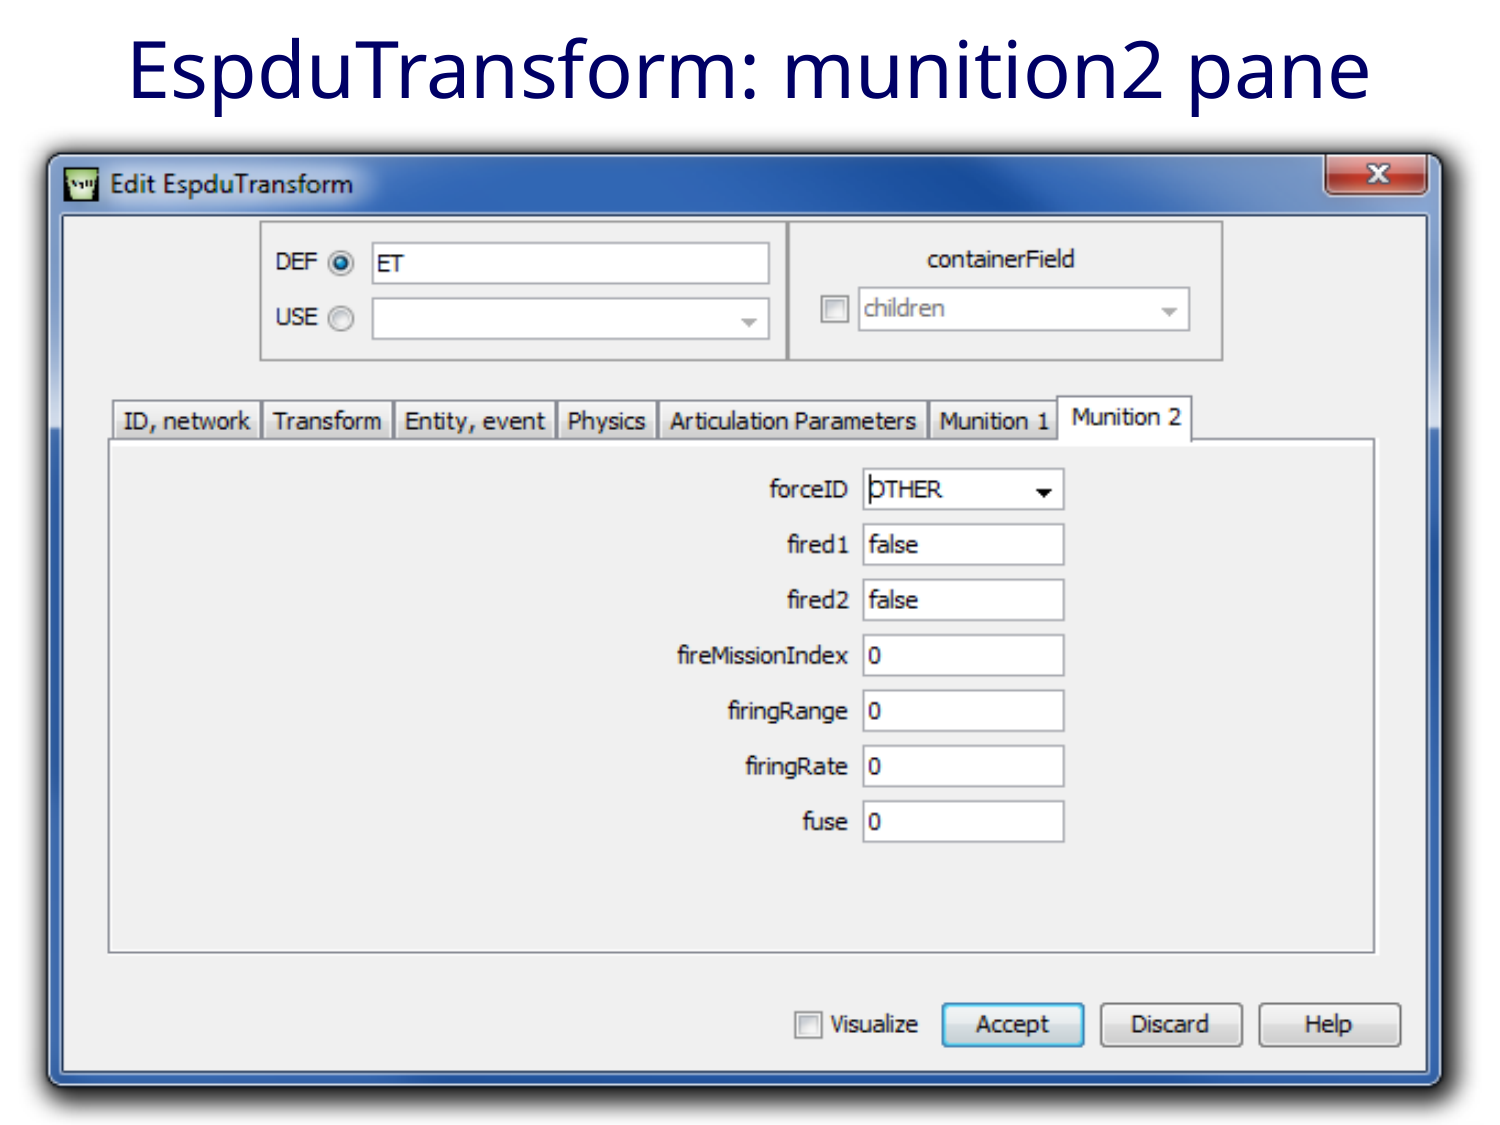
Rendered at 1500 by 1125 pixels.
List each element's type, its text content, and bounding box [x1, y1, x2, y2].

title EspduTransform: munition2 pane [112, 2, 1388, 121]
picture [18, 121, 1499, 1125]
